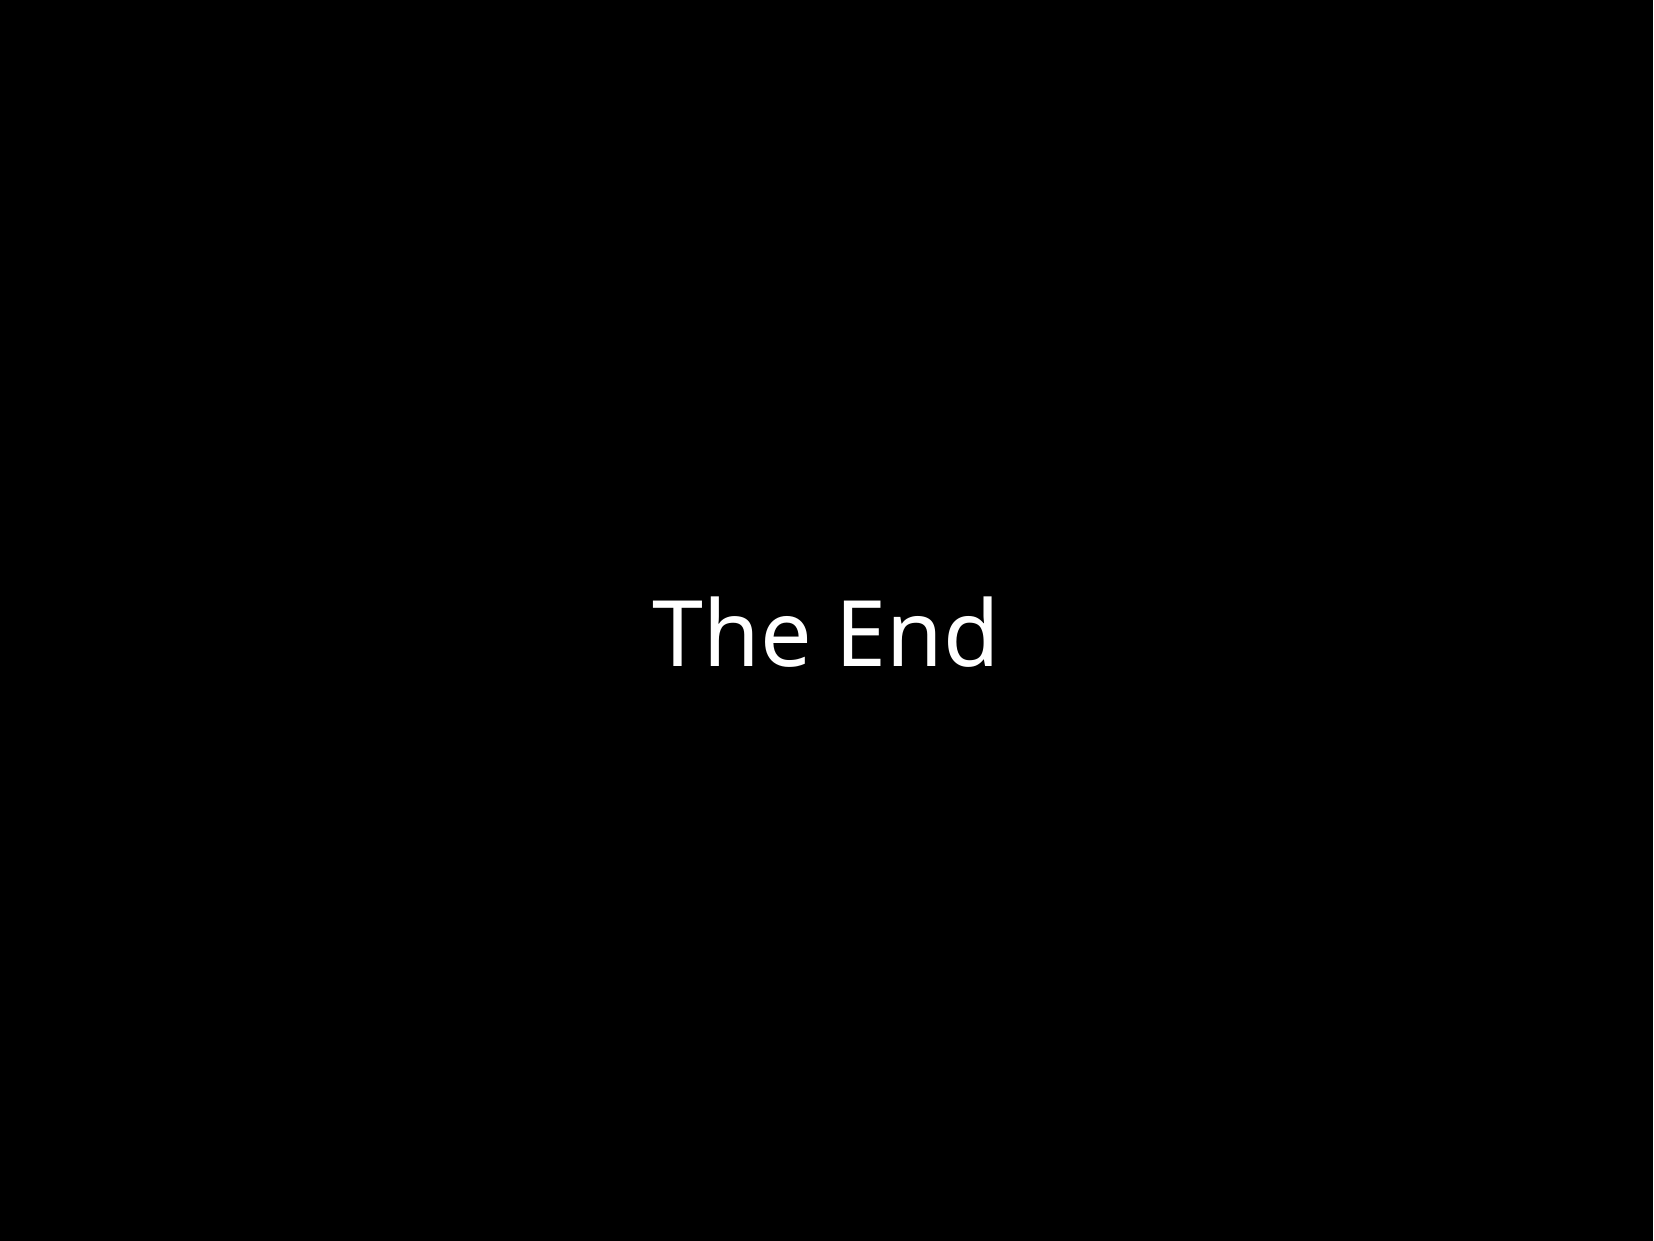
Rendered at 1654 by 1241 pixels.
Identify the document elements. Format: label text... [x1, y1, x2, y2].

title The End [82, 535, 1571, 728]
